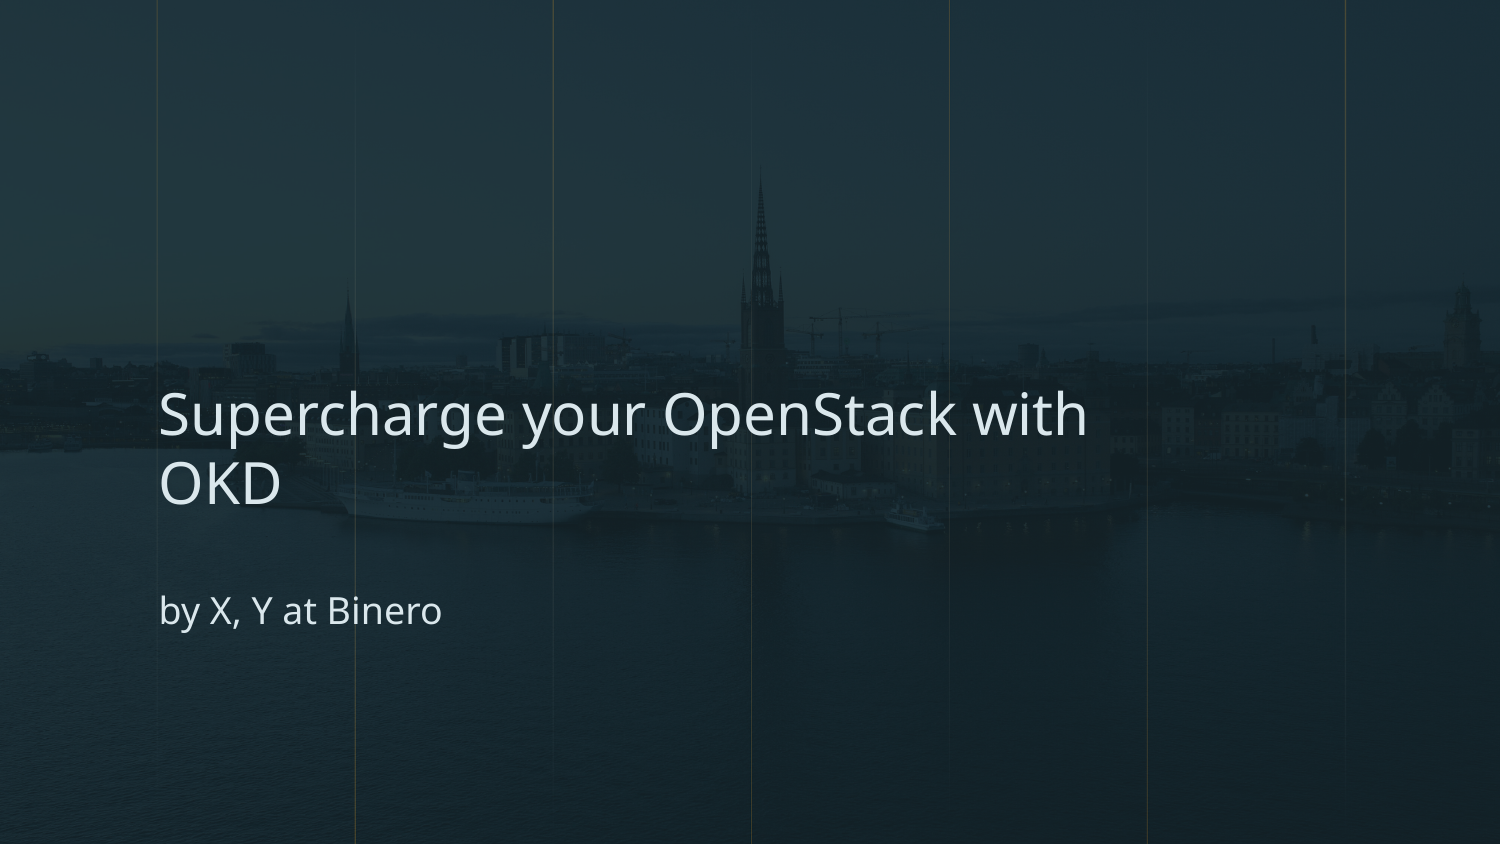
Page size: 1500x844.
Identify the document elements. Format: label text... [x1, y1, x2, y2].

text_box Supercharge your OpenStack with OKD by X, Y at Binero [143, 361, 1211, 591]
picture [0, 0, 1500, 844]
